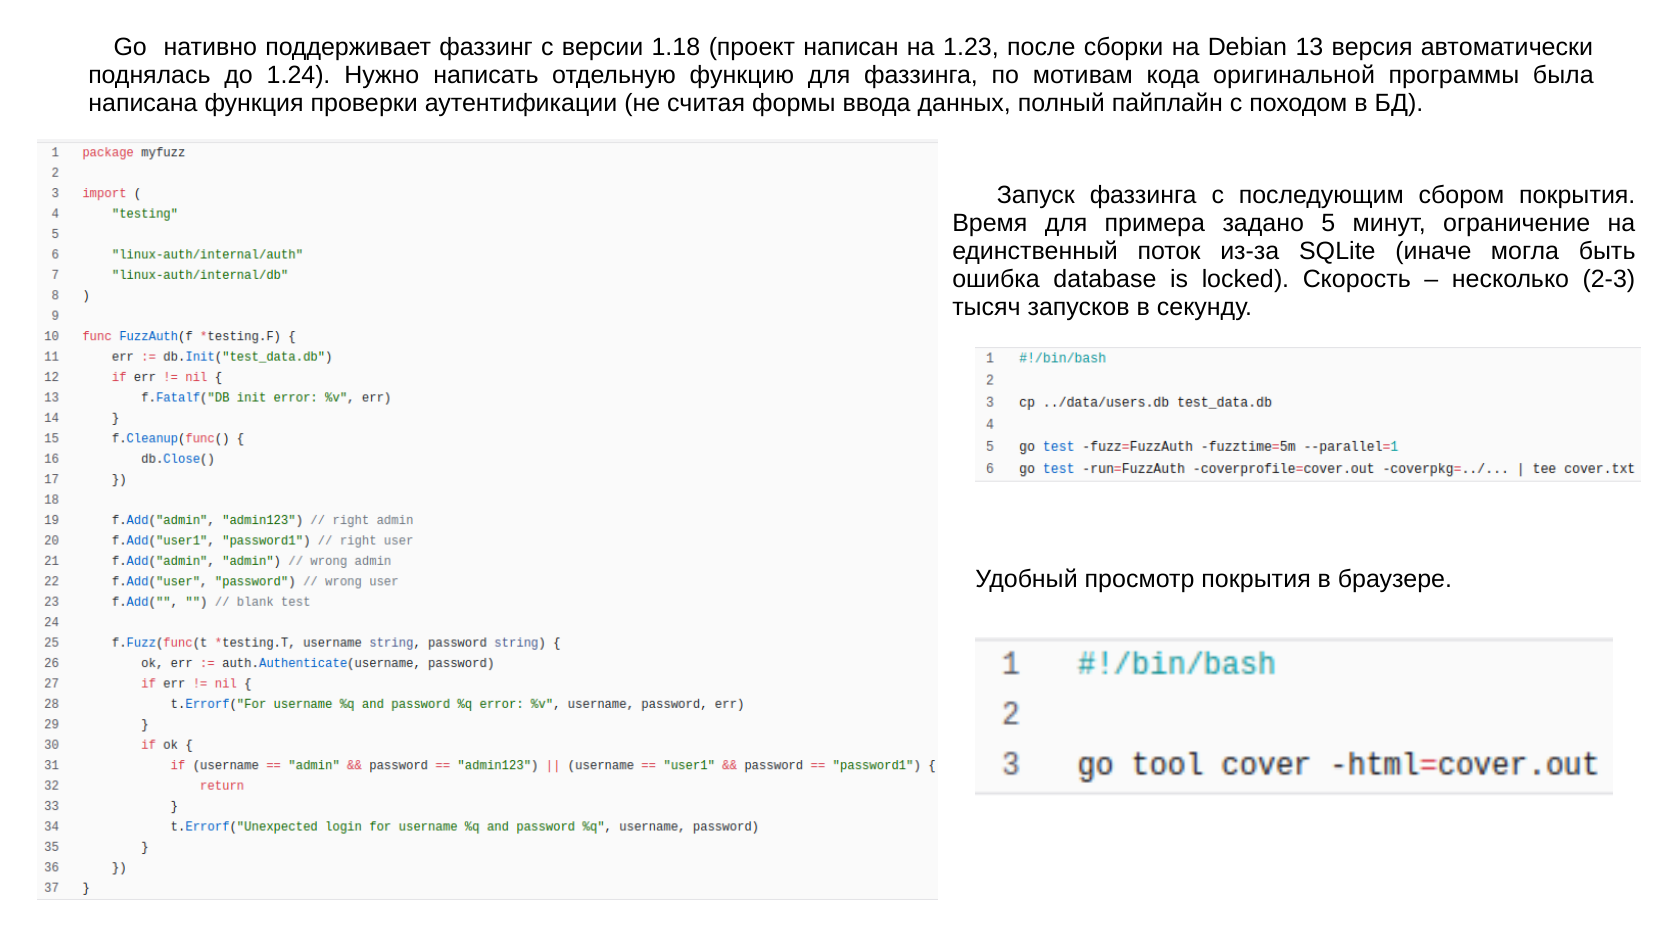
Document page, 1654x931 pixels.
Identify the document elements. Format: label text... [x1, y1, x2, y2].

picture [975, 347, 1641, 483]
picture [975, 637, 1613, 803]
text_box Удобный просмотр покрытия в браузере. [939, 557, 1654, 601]
text_box Запуск фаззинга с последующим сбором покрытия. Время для примера задано 5 минут, ограничение на единственный поток из-за SQLite (иначе могла быть ошибка database is locked). Скорость – несколько (2-3) тысяч запусков в секунду. [937, 173, 1652, 329]
text_box Go нативно поддерживает фаззинг с версии 1.18 (проект написан на 1.23, после сборки на Debian 13 версия автоматически поднялась до 1.24). Нужно написать отдельную функцию для фаззинга, по мотивам кода оригинальной программы была написана функция проверки аутентификации (не считая формы ввода данных, полный пайплайн с походом в БД). [73, 25, 1612, 125]
picture [37, 139, 938, 901]
